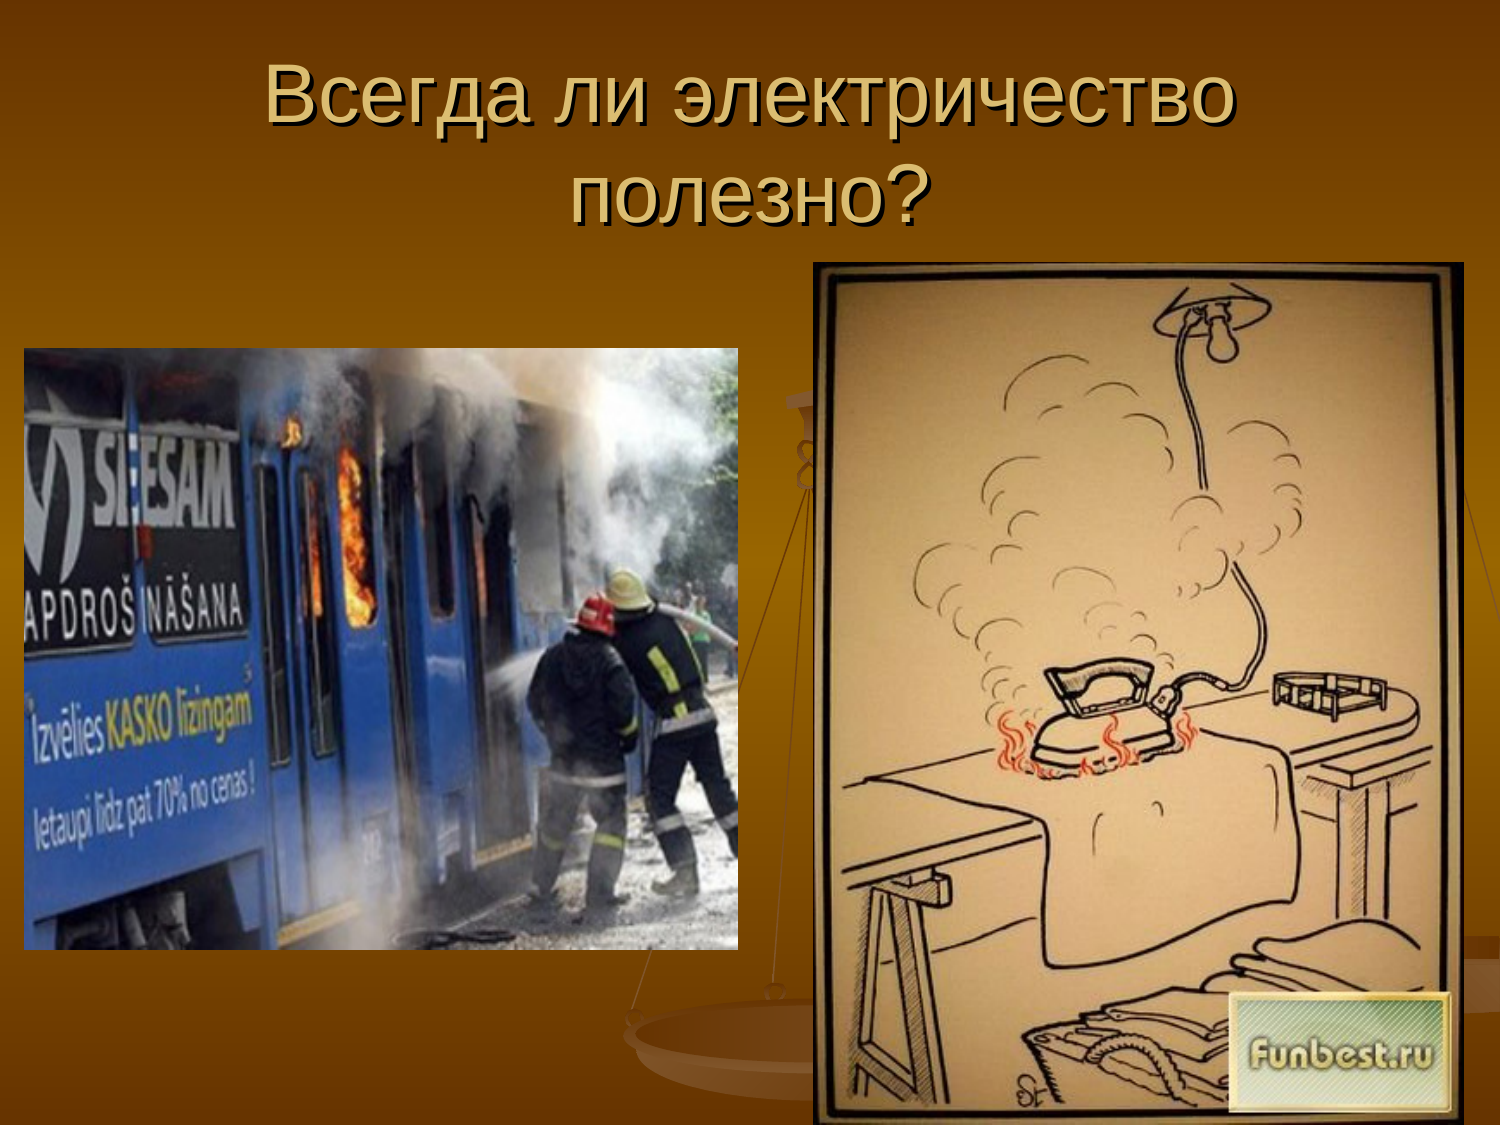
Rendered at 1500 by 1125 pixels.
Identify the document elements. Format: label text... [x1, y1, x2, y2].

picture [813, 262, 1464, 1125]
title Всегда ли электричество полезно? [75, 45, 1426, 234]
picture [24, 348, 738, 951]
